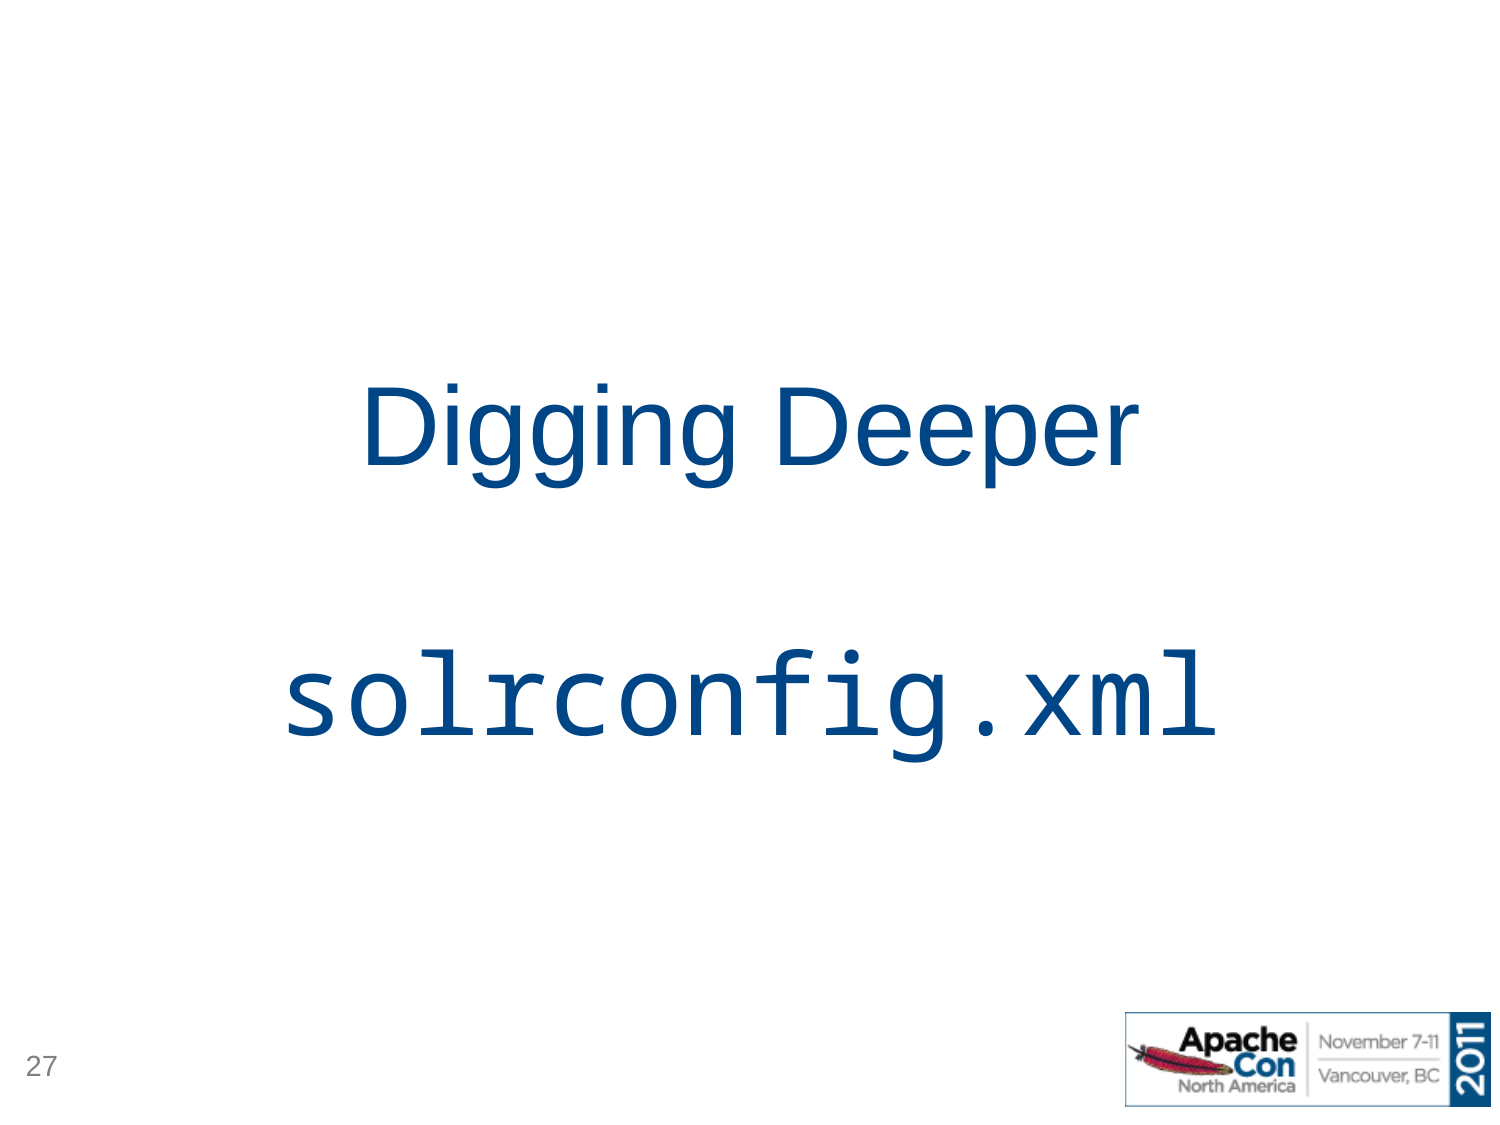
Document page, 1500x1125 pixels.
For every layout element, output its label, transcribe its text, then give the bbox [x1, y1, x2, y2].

picture [1125, 1012, 1491, 1107]
title Digging Deeper solrconfig.xml [75, 44, 1425, 1088]
